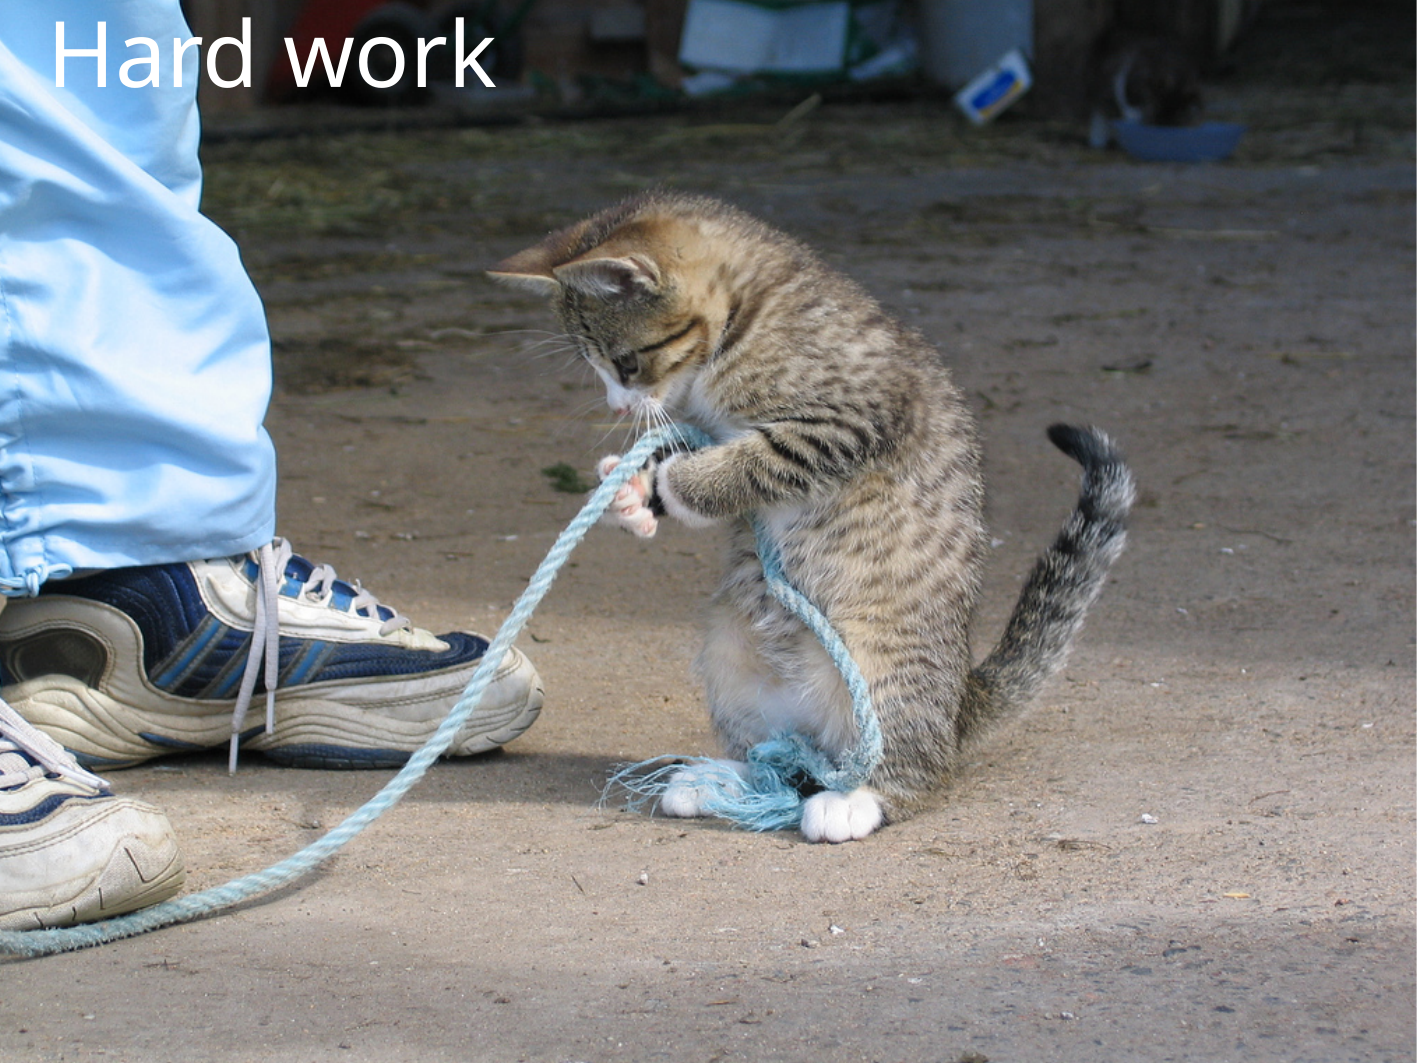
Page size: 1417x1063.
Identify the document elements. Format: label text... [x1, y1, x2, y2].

text_box Hard work [0, 0, 546, 117]
picture [0, 0, 1417, 1063]
